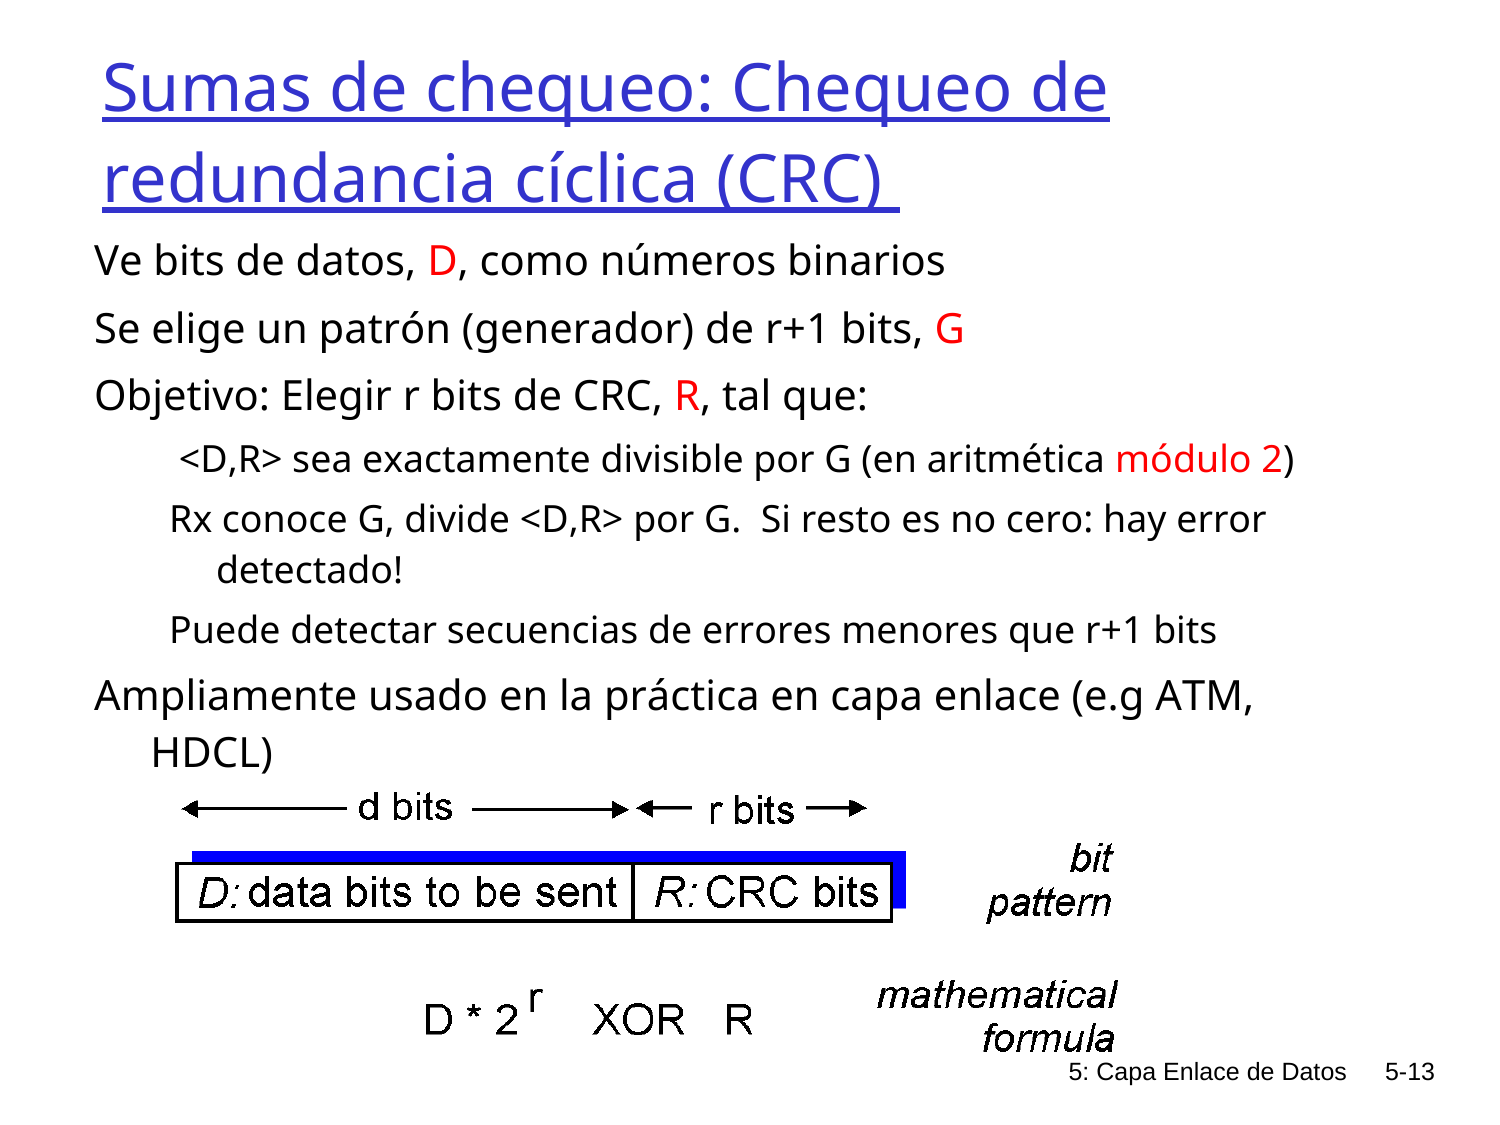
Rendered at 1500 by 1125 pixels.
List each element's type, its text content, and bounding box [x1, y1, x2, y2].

picture [175, 792, 1118, 1053]
title Sumas de chequeo: Chequeo de redundancia cíclica (CRC) [87, 30, 1438, 232]
list Ve bits de datos, D, como números binarios Se elige un patrón (generador) de r+1 bits, G Objetivo: Elegir r bits de CRC, R, tal que: <D,R> sea exactamente divisible por G (en aritmética módulo 2) Rx conoce G, divide <D,R> por G. Si resto es no cero: hay error detectado! Puede detectar secuencias de errores menores que r+1 bits Ampliamente usado en la práctica en capa enlace (e.g ATM, HDCL) [79, 223, 1355, 799]
